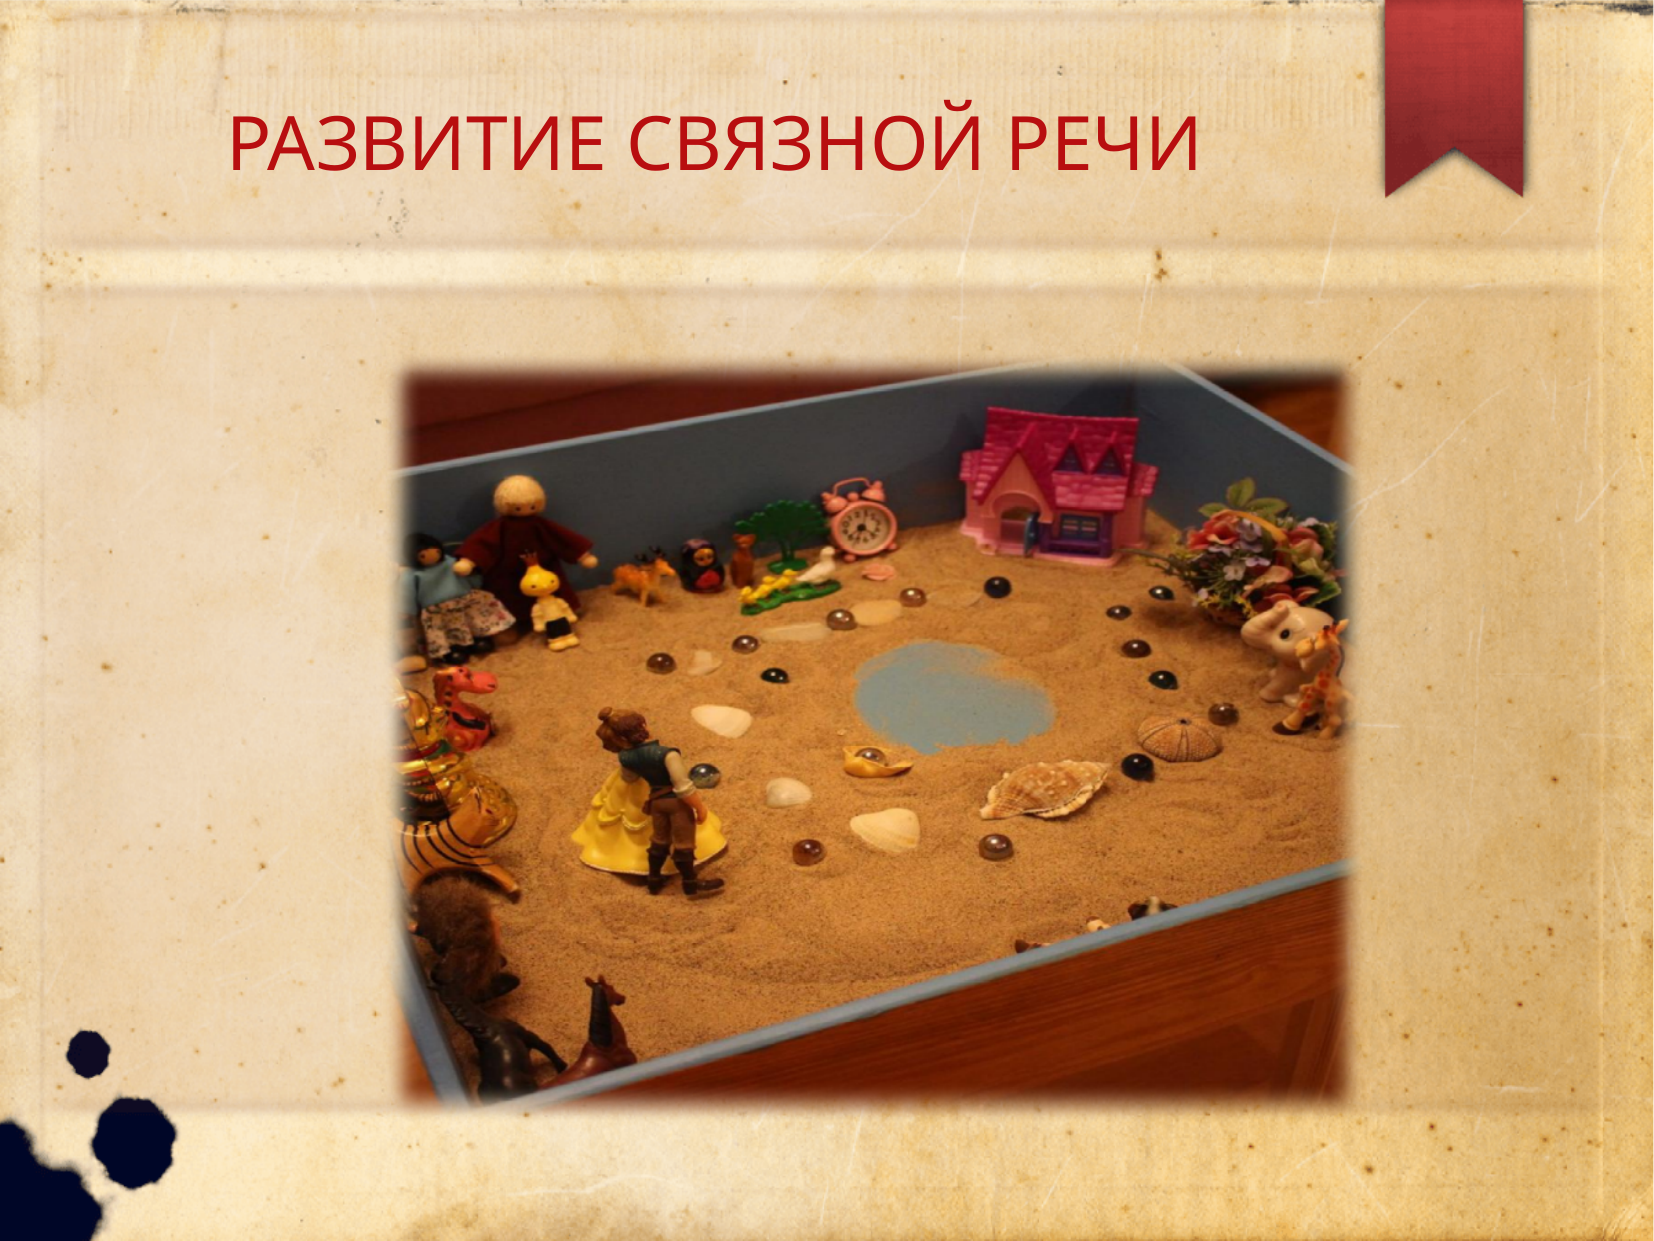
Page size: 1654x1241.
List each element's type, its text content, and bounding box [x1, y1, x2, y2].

title Развитие связной речи [82, 49, 1347, 237]
picture [0, 0, 1654, 1241]
